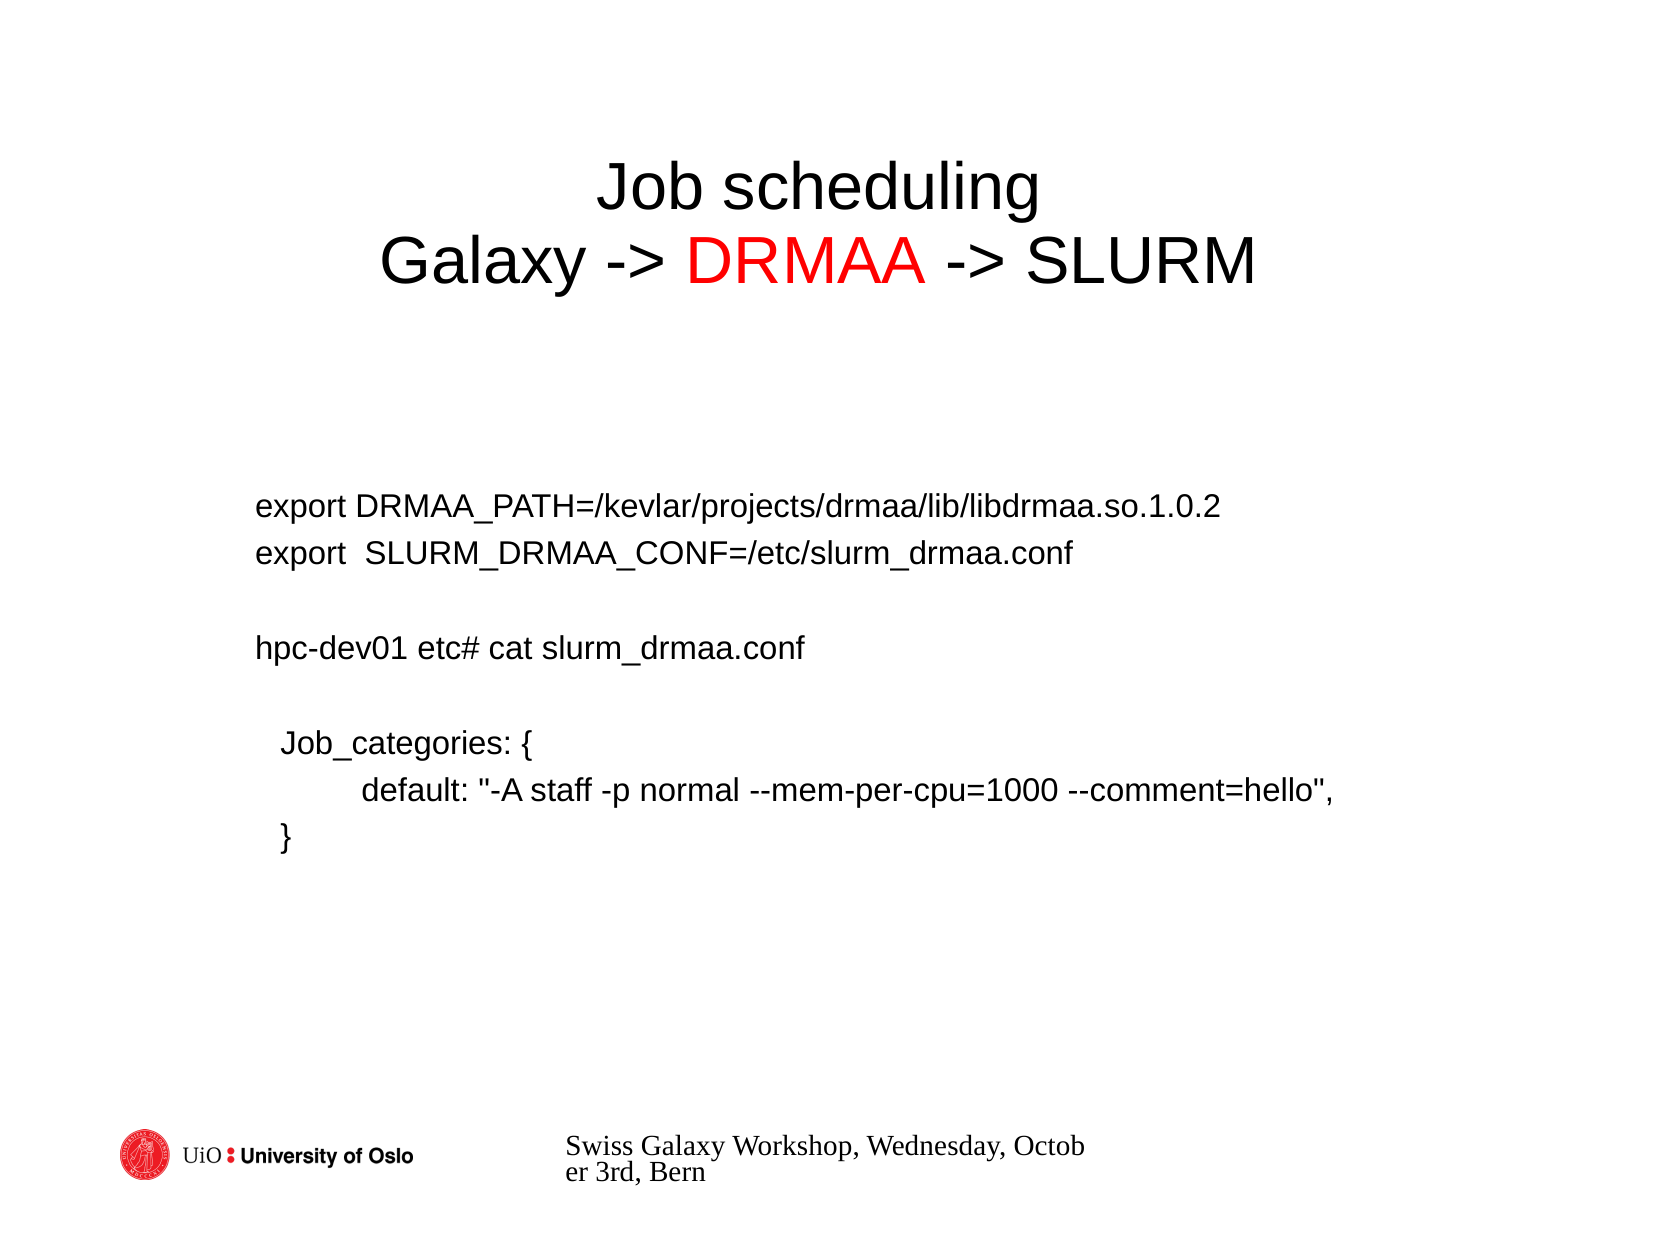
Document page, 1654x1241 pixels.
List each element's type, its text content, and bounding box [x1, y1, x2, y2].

list export DRMAA_PATH=/kevlar/projects/drmaa/lib/libdrmaa.so.1.0.2 export SLURM_DRMAA_CONF=/etc/slurm_drmaa.conf hpc-dev01 etc# cat slurm_drmaa.conf Job_categories: { default: "-A staff -p normal --mem-per-cpu=1000 --comment=hello", } [255, 440, 1411, 856]
title Job scheduling Galaxy -> DRMAA -> SLURM [75, 120, 1564, 328]
picture [120, 1129, 413, 1180]
